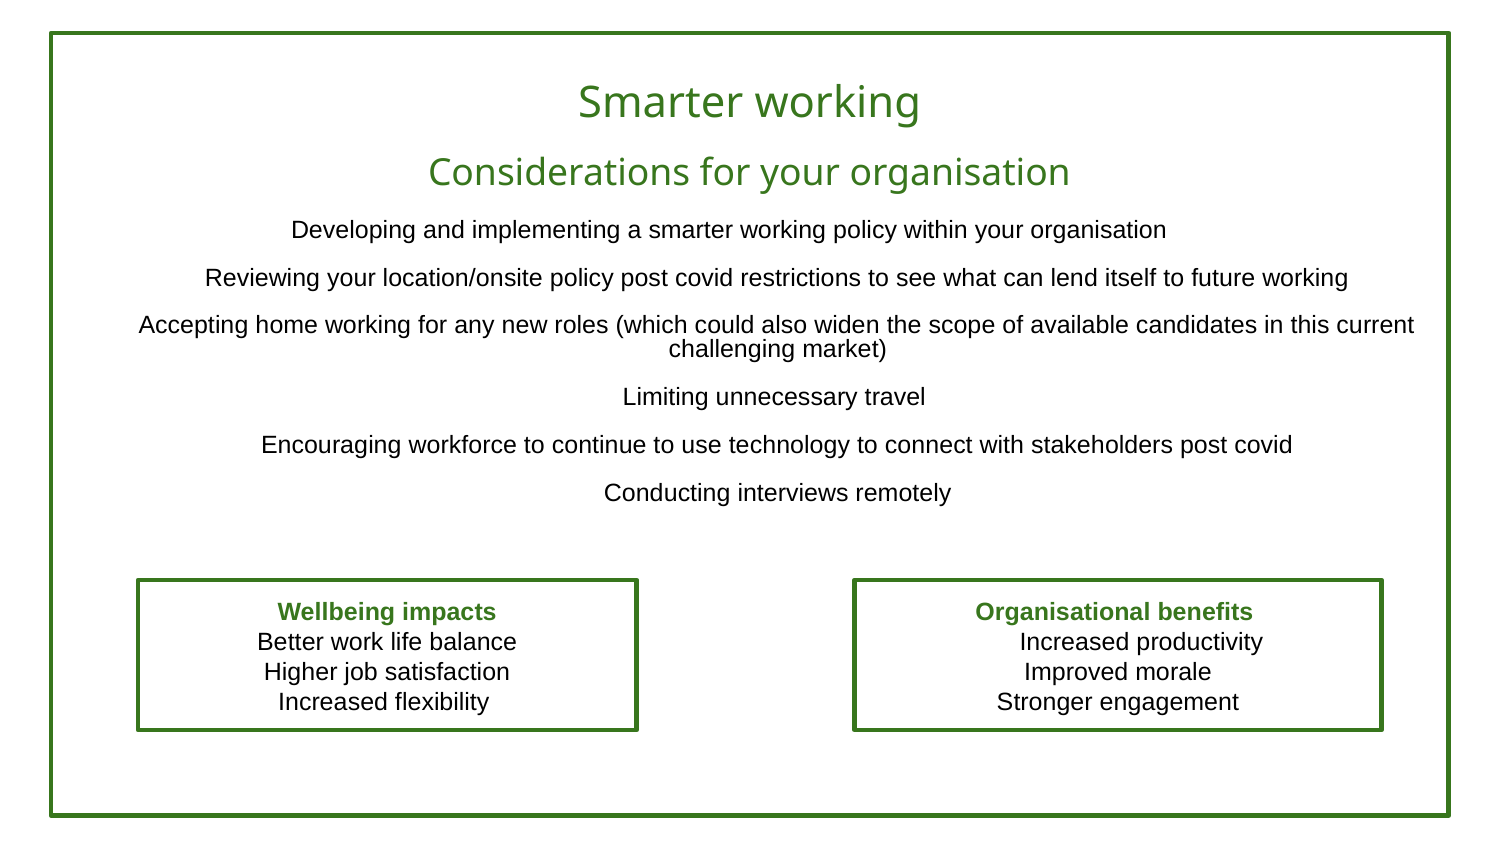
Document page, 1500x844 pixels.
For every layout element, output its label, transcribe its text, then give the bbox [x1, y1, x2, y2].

text_box Wellbeing impacts Better work life balance Higher job satisfaction Increased flexibility [138, 580, 637, 730]
text_box Organisational benefits Increased productivity Improved morale Stronger engagement [854, 580, 1382, 730]
list Smarter working Considerations for your organisation Developing and implementing a smarter working policy within your organisation Reviewing your location/onsite policy post covid restrictions to see what can lend itself to future working Accepting home working for any new roles (which could also widen the scope of available candidates in this current challenging market) Limiting unnecessary travel Encouraging workforce to continue to use technology to connect with stakeholders post covid Conducting interviews remotely [51, 32, 1449, 816]
